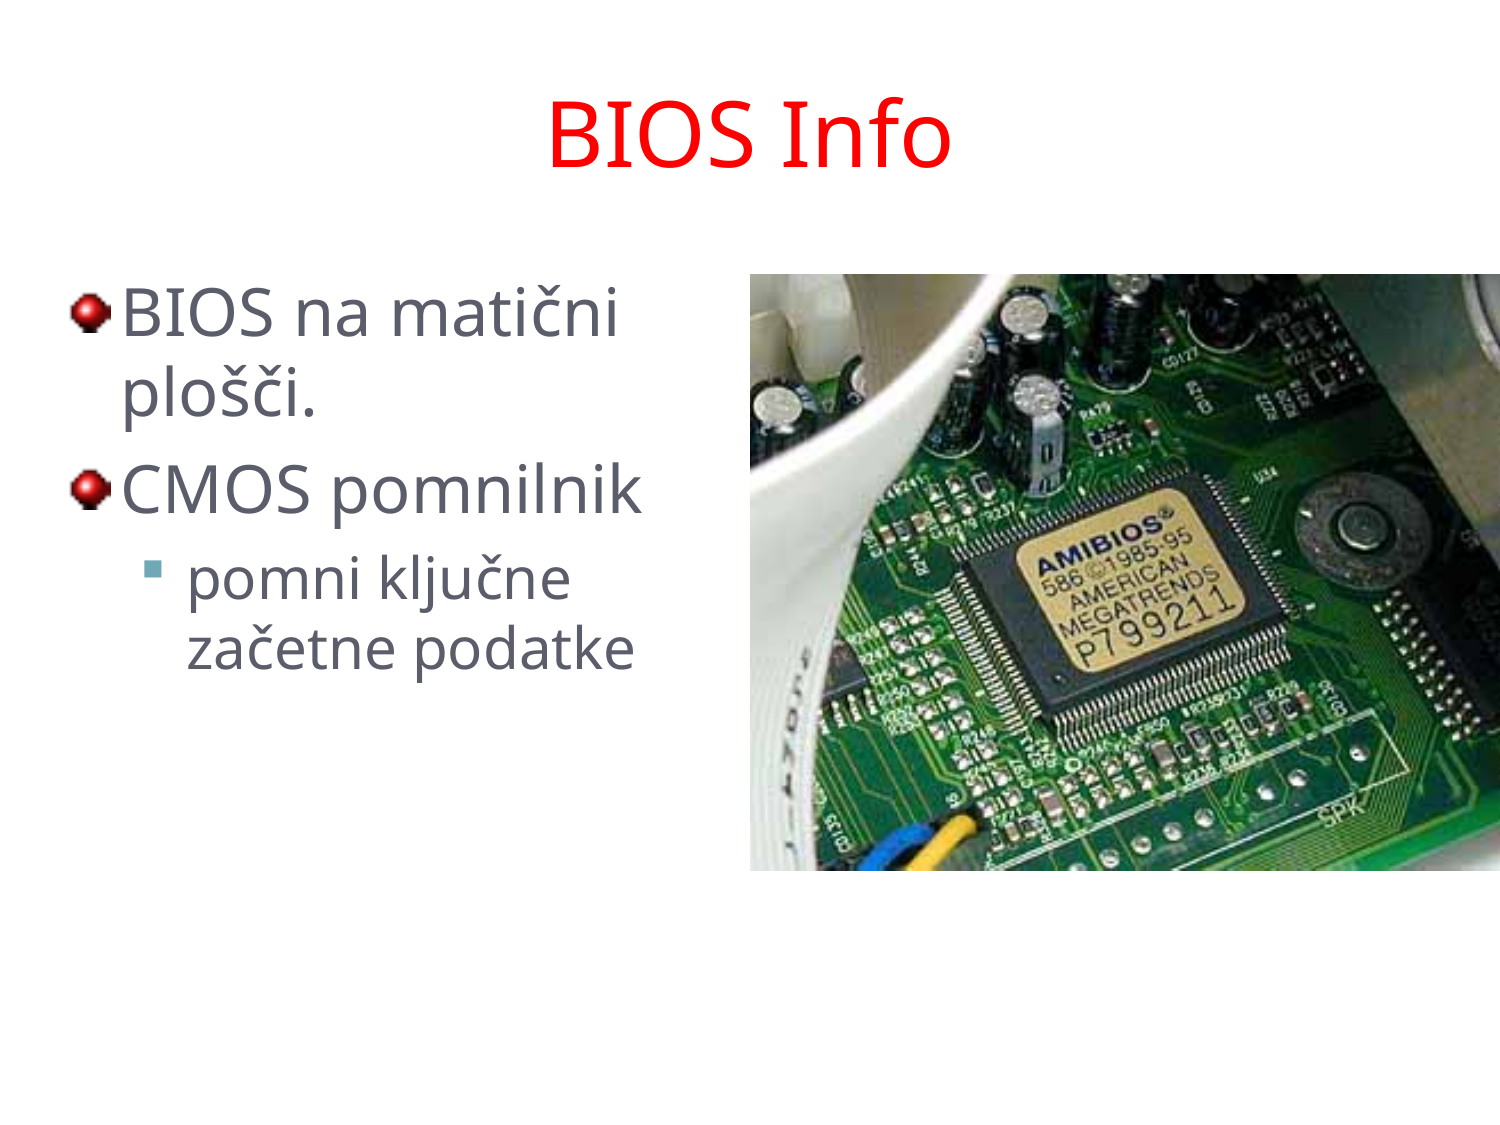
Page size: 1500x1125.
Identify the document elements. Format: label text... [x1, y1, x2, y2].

title BIOS Info [49, 37, 1451, 225]
picture [750, 274, 1500, 871]
list BIOS na matični plošči. CMOS pomnilnik pomni ključne začetne podatke [49, 262, 738, 1001]
